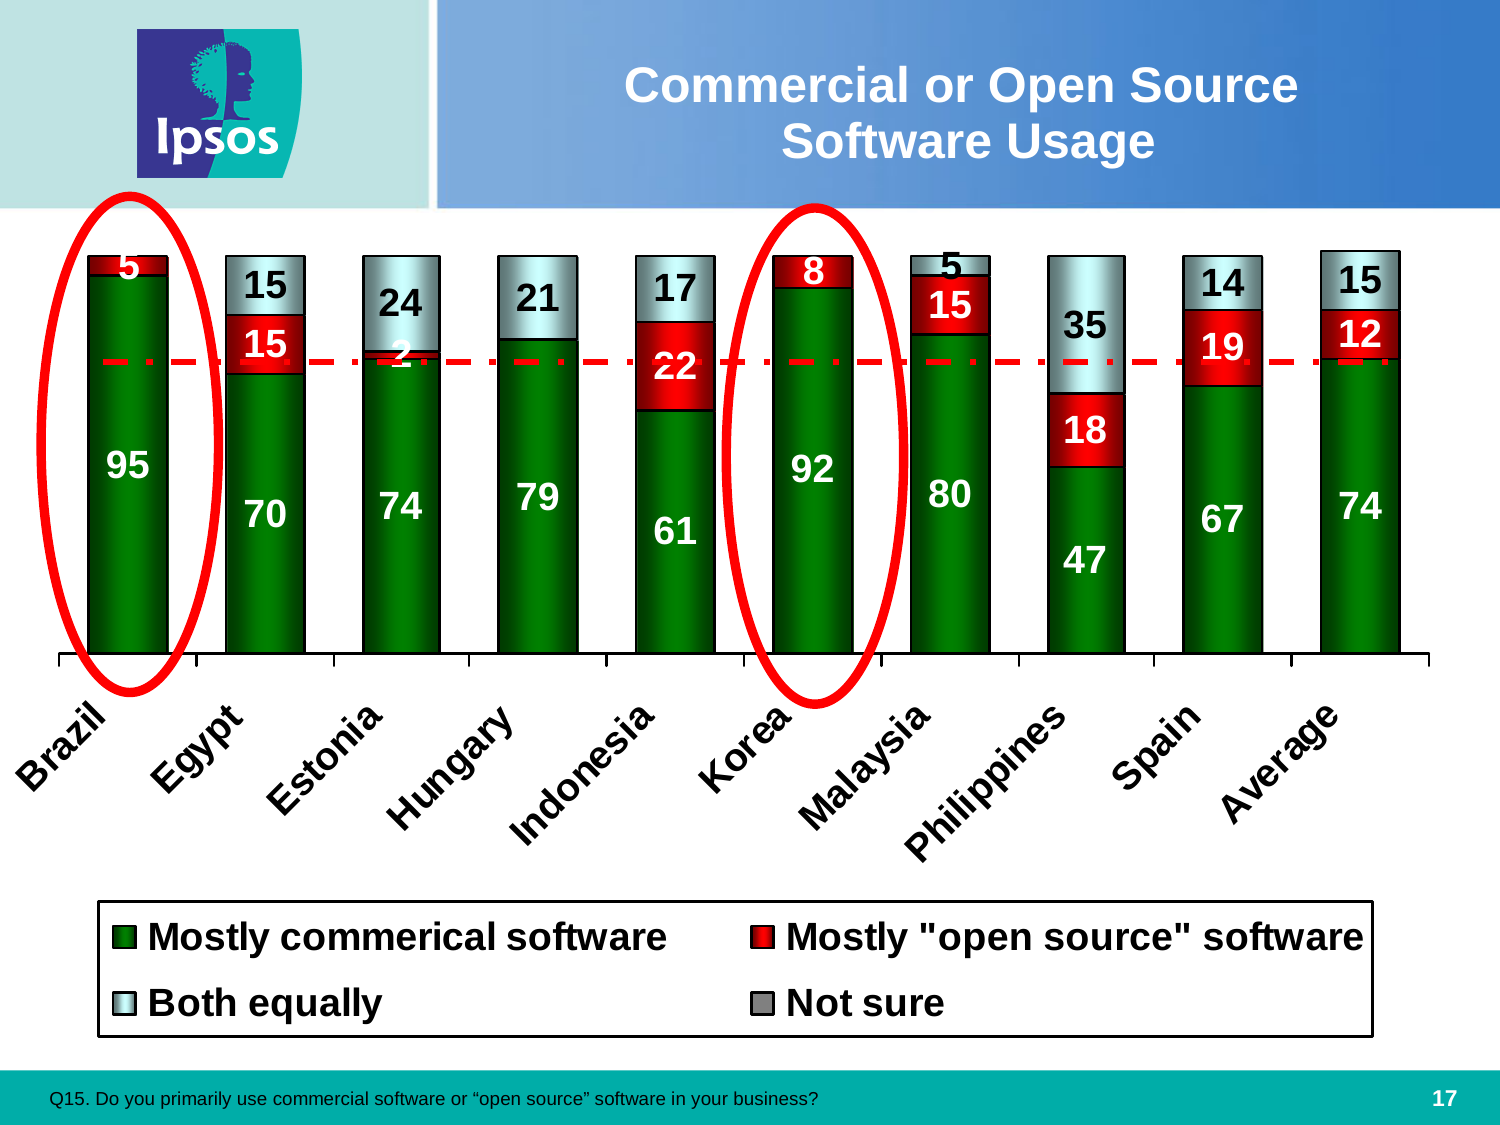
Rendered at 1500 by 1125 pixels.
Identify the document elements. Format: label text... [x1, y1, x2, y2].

title Commercial or Open Source Software Usage [462, 40, 1476, 177]
chart [0, 135, 1471, 1059]
text_box Q15. Do you primarily use commercial software or “open source” software in your business? [29, 1084, 1483, 1117]
picture [0, 0, 1500, 213]
